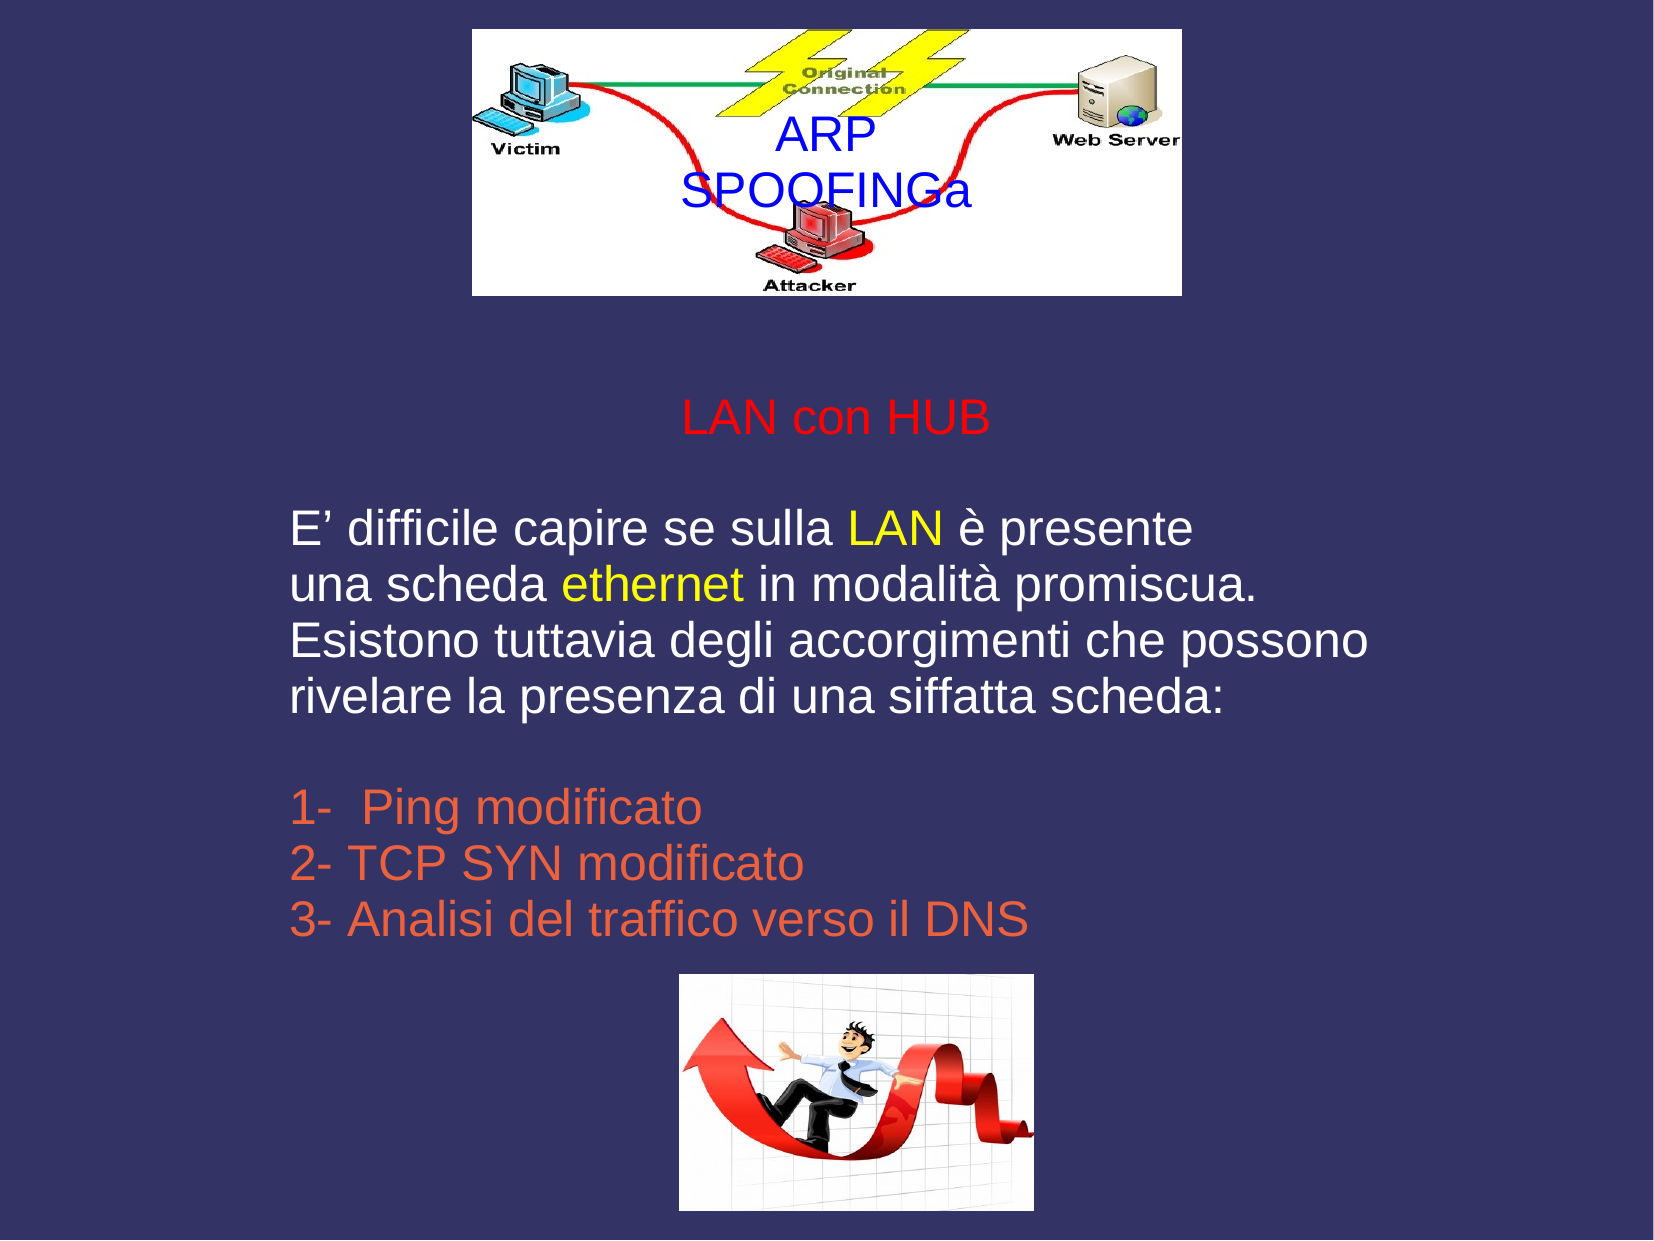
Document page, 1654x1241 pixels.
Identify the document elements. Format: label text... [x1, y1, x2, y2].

text_box LAN con HUB E’ difficile capire se sulla LAN è presente una scheda ethernet in modalità promiscua. Esistono tuttavia degli accorgimenti che possono rivelare la presenza di una siffatta scheda: 1- Ping modificato 2- TCP SYN modificato 3- Analisi del traffico verso il DNS [289, 333, 1370, 947]
picture [679, 974, 1034, 1211]
picture [472, 29, 1182, 296]
